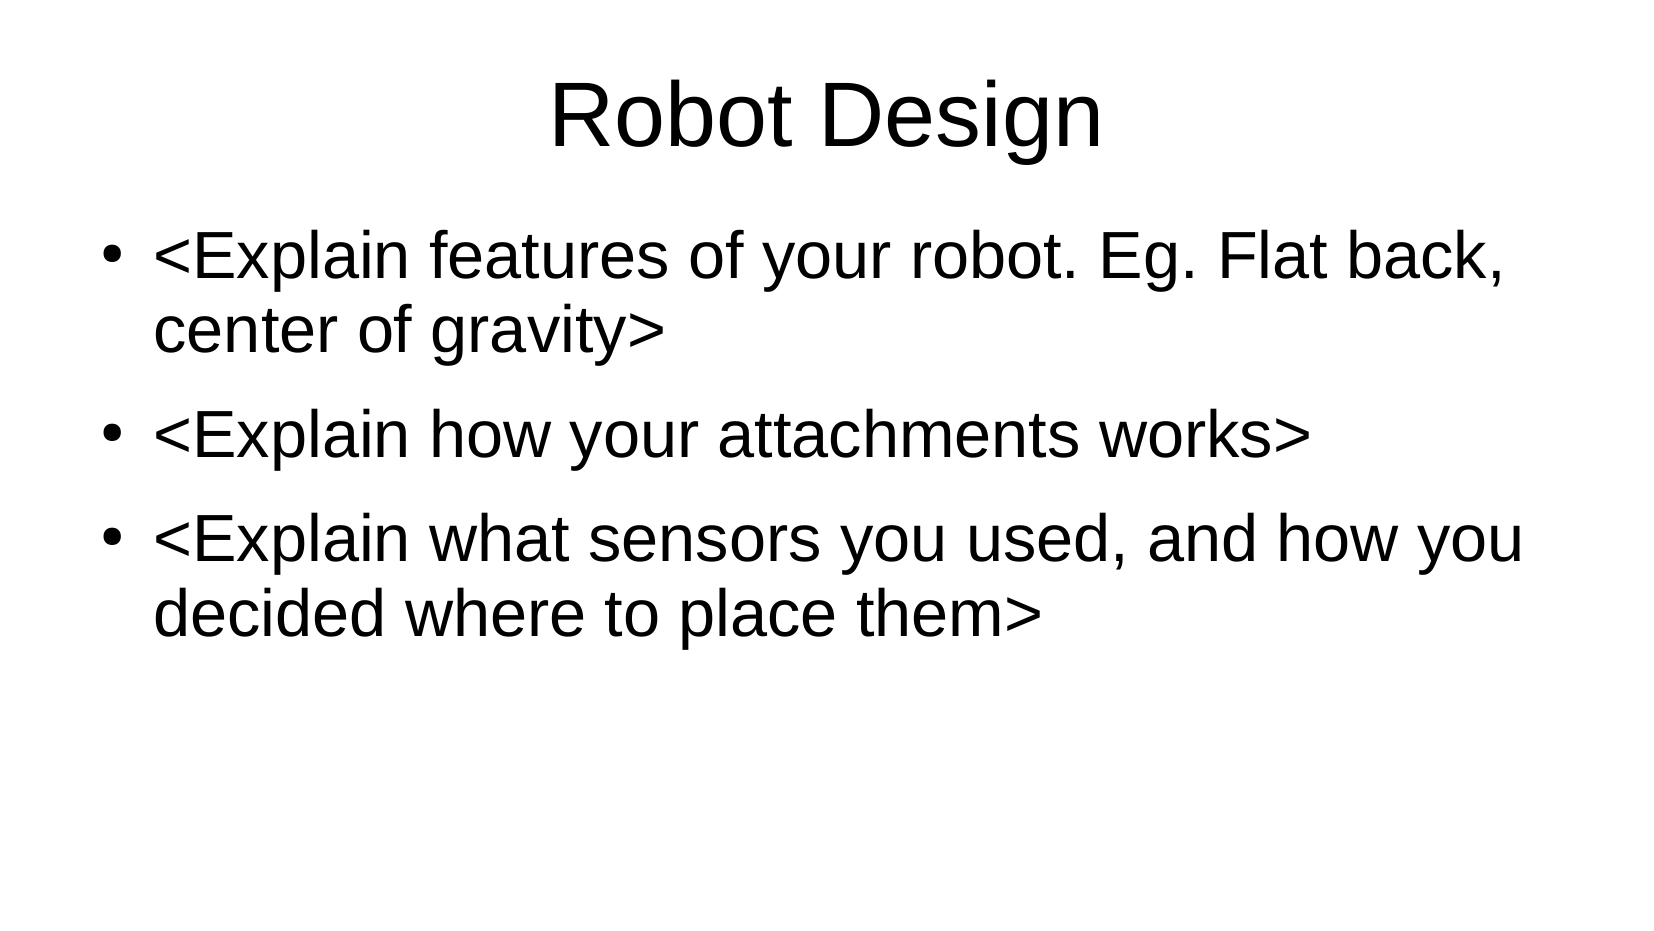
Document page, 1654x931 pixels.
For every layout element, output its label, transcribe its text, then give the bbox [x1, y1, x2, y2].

list <Explain features of your robot. Eg. Flat back, center of gravity> <Explain how your attachments works> <Explain what sensors you used, and how you decided where to place them> [82, 217, 1571, 758]
title Robot Design [82, 37, 1571, 193]
